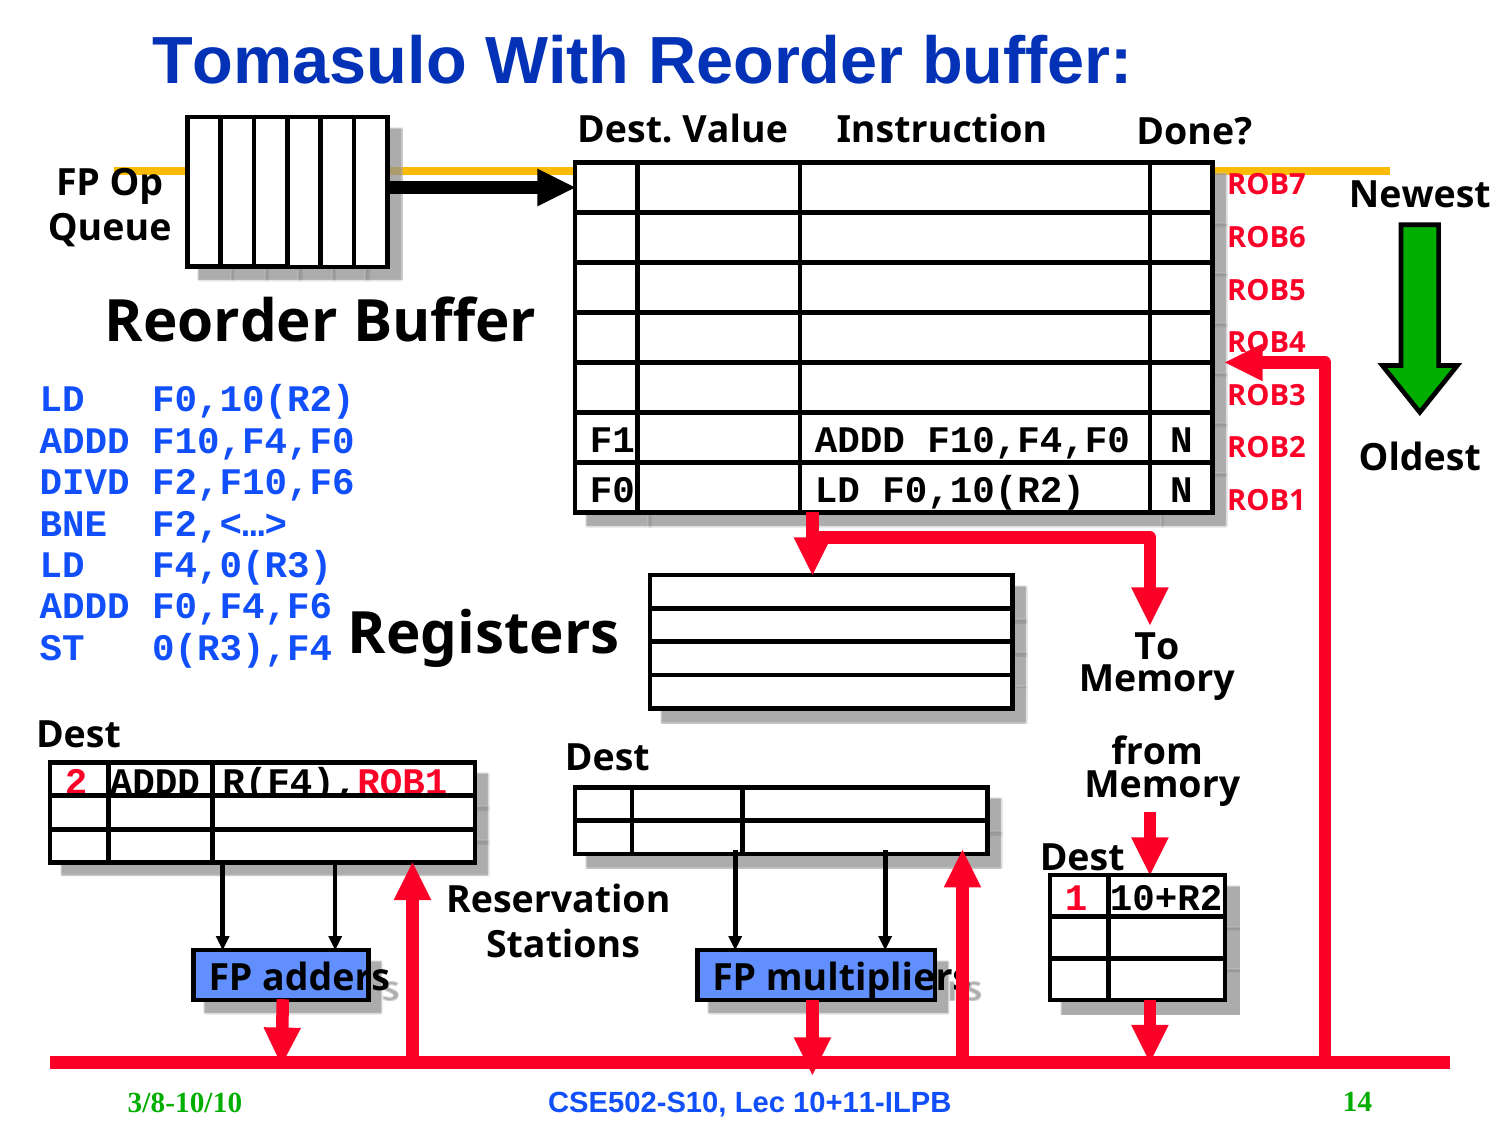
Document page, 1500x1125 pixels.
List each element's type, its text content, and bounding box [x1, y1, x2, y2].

text_box F10 [575, 412, 637, 462]
text_box [575, 162, 1213, 513]
text_box LD F0,10(R2) ADDD F10,F4,F0 DIVD F2,F10,F6 BNE F2,<…> LD F4,0(R3) ADDD F0,F4,F6 ST 0(R3),F4 [24, 385, 376, 672]
text_box [187, 116, 388, 267]
text_box LD F0,10(R2) [800, 462, 1149, 513]
text_box 1 10+R2 [1050, 886, 1106, 916]
text_box ROB7 ROB6 ROB5 ROB4 ROB3 ROB2 ROB1 [1212, 162, 1322, 524]
text_box Newest [1334, 162, 1500, 223]
text_box [50, 795, 106, 863]
text_box CSE502-S10, Lec 10+11-ILPB [512, 1088, 988, 1113]
text_box [650, 575, 1013, 709]
text_box 2 ADDD R(F4),ROB1 [50, 763, 106, 795]
text_box Done? [1121, 99, 1268, 161]
text_box Registers [333, 587, 635, 673]
text_box ADDD F10,F4,F0 [800, 412, 1149, 462]
text_box Dest [21, 702, 136, 763]
text_box [215, 795, 475, 863]
text_box FP multipliers [697, 950, 936, 1000]
text_box To Memory [1064, 613, 1250, 706]
text_box N [1149, 412, 1213, 462]
text_box 2 ADDD R(F4),ROB1 [215, 762, 475, 795]
text_box Dest [1024, 824, 1140, 886]
text_box FP adders [193, 950, 369, 1000]
text_box [745, 787, 988, 855]
text_box [634, 790, 740, 852]
text_box from Memory [1069, 719, 1255, 812]
text_box [1382, 224, 1458, 413]
text_box <number> [1074, 1087, 1388, 1113]
text_box Dest. Value Instruction [562, 97, 1064, 158]
text_box Reservation Stations [431, 866, 696, 973]
text_box F0 [575, 462, 637, 513]
text_box [1111, 916, 1225, 1000]
text_box [1050, 916, 1106, 1000]
text_box FP Op Queue [33, 149, 187, 256]
text_box Oldest [1343, 424, 1496, 486]
text_box Dest [549, 724, 665, 786]
text_box Reorder Buffer [89, 274, 552, 361]
text_box 1 10+R2 [1111, 874, 1225, 916]
text_box 2 ADDD R(F4),ROB1 [111, 765, 210, 795]
text_box N [1149, 462, 1213, 513]
title Tomasulo With Reorder buffer: [137, 0, 1379, 126]
text_box [574, 787, 630, 855]
text_box [111, 795, 210, 860]
text_box 3/8-10/10 [112, 1088, 426, 1113]
